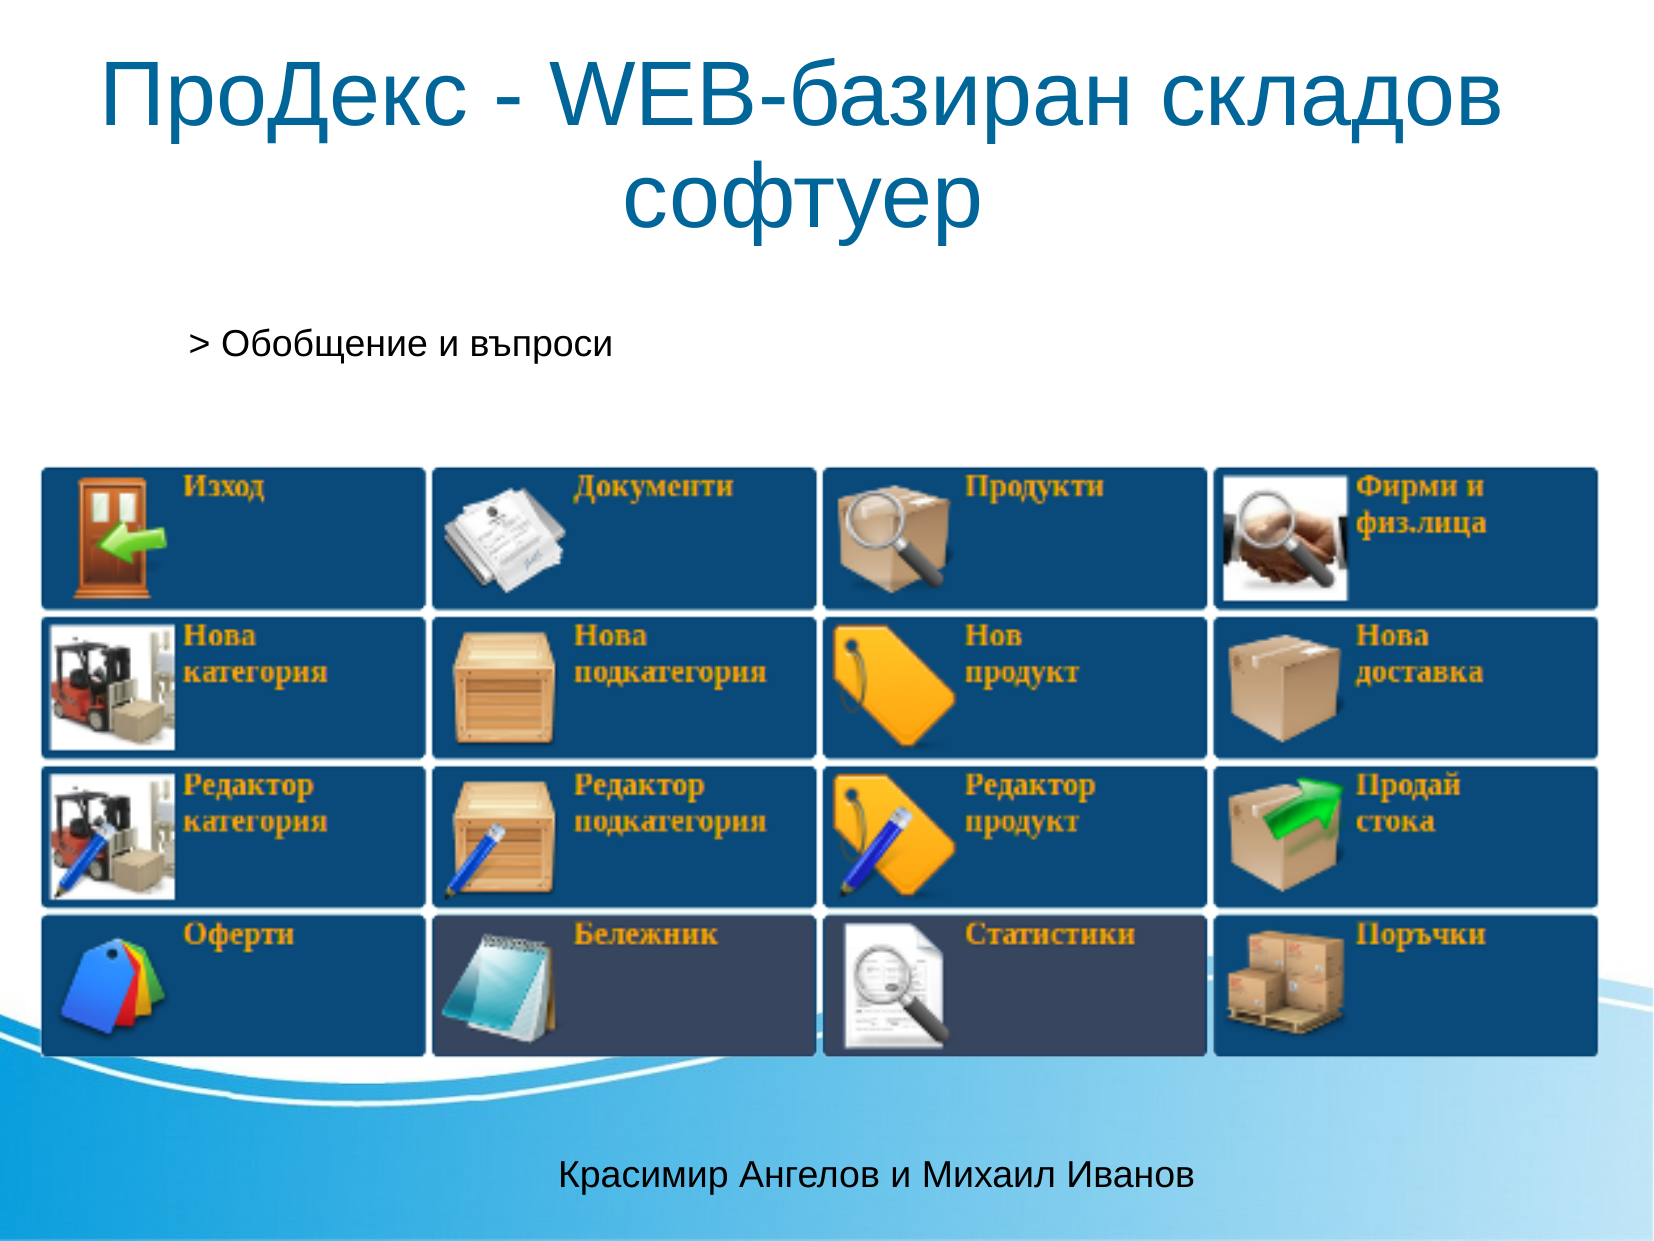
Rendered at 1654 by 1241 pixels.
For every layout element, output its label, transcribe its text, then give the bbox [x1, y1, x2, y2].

picture [0, 460, 1654, 1241]
text_box Красимир Ангелов и Михаил Иванов [543, 1145, 1211, 1203]
text_box > Обобщение и въпроси [173, 314, 922, 414]
title ПроДекс - WEB-базиран складов софтуер [59, 40, 1548, 249]
